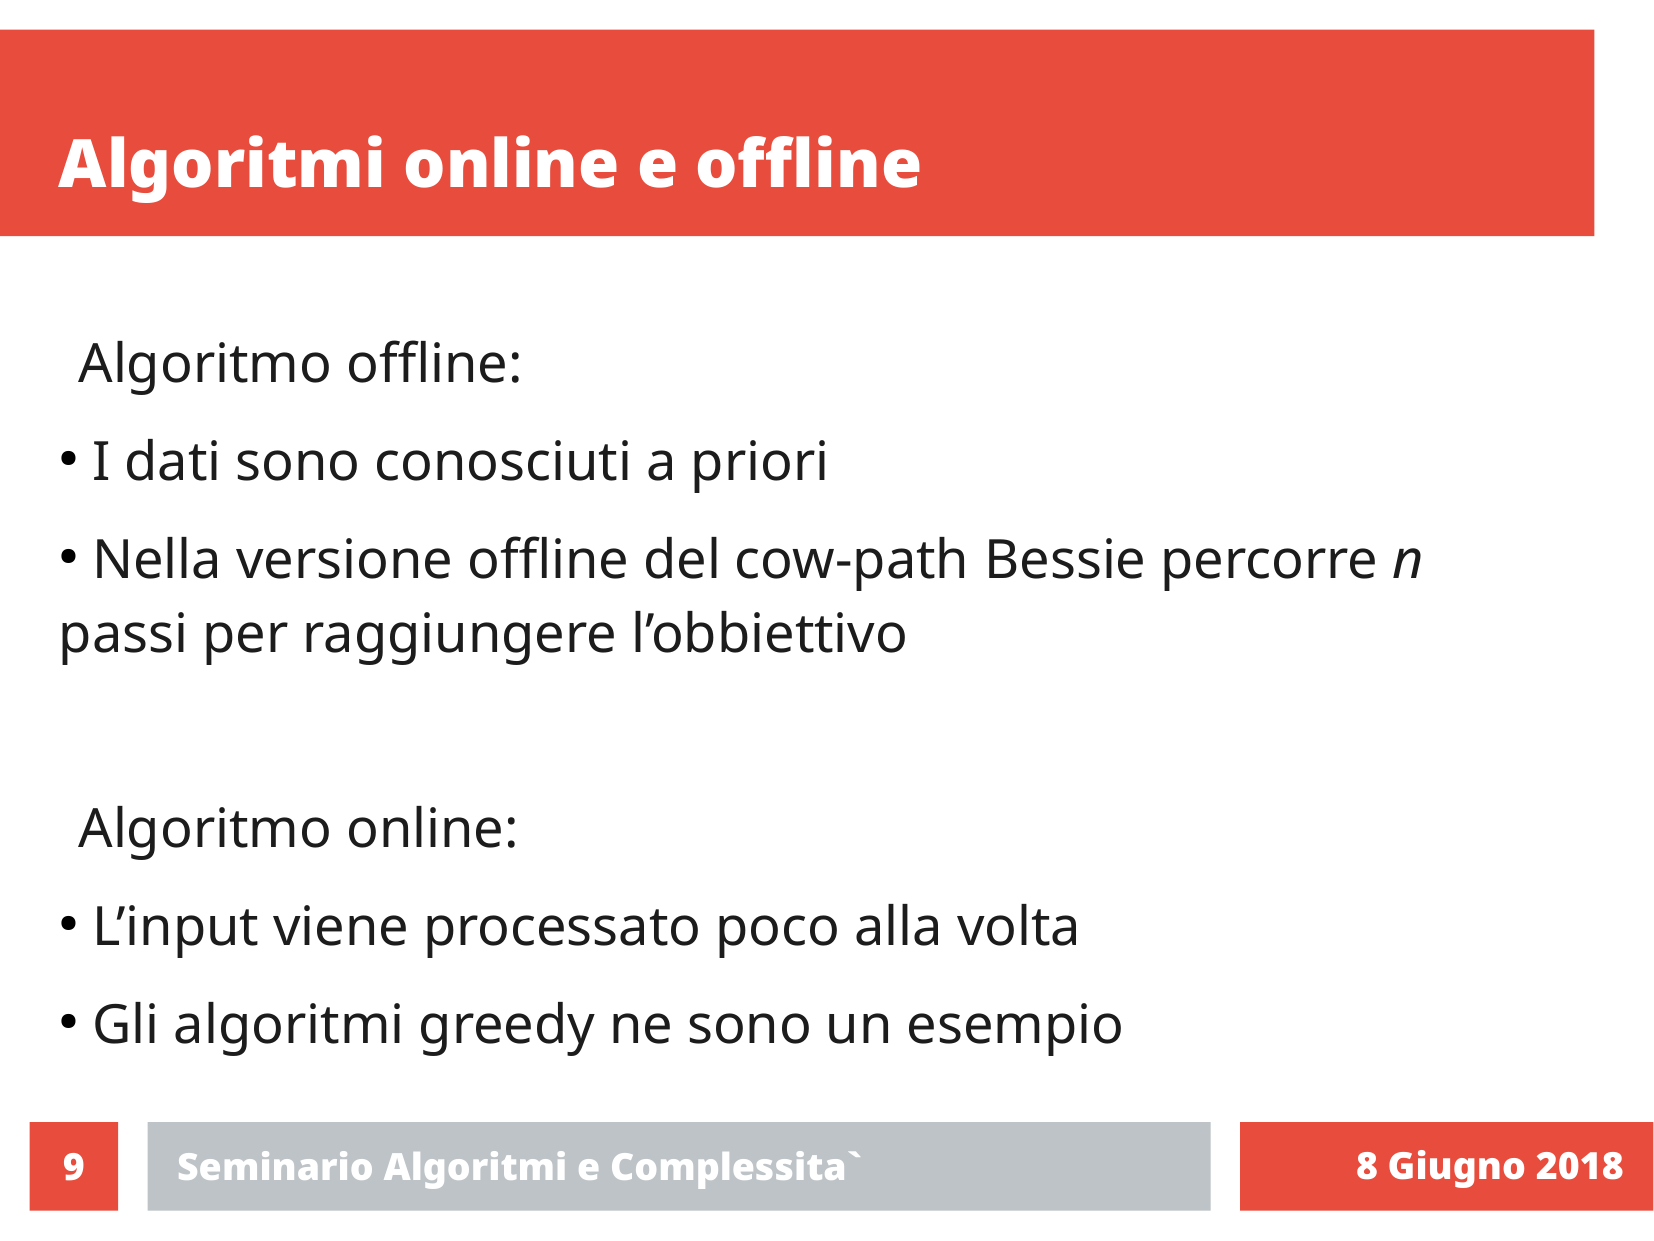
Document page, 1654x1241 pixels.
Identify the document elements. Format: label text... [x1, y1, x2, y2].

title Algoritmi online e offline [59, 59, 1595, 207]
list Algoritmo offline: I dati sono conosciuti a priori Nella versione offline del cow-path Bessie percorre n passi per raggiungere l’obbiettivo Algoritmo online: L’input viene processato poco alla volta Gli algoritmi greedy ne sono un esempio [59, 324, 1565, 1093]
